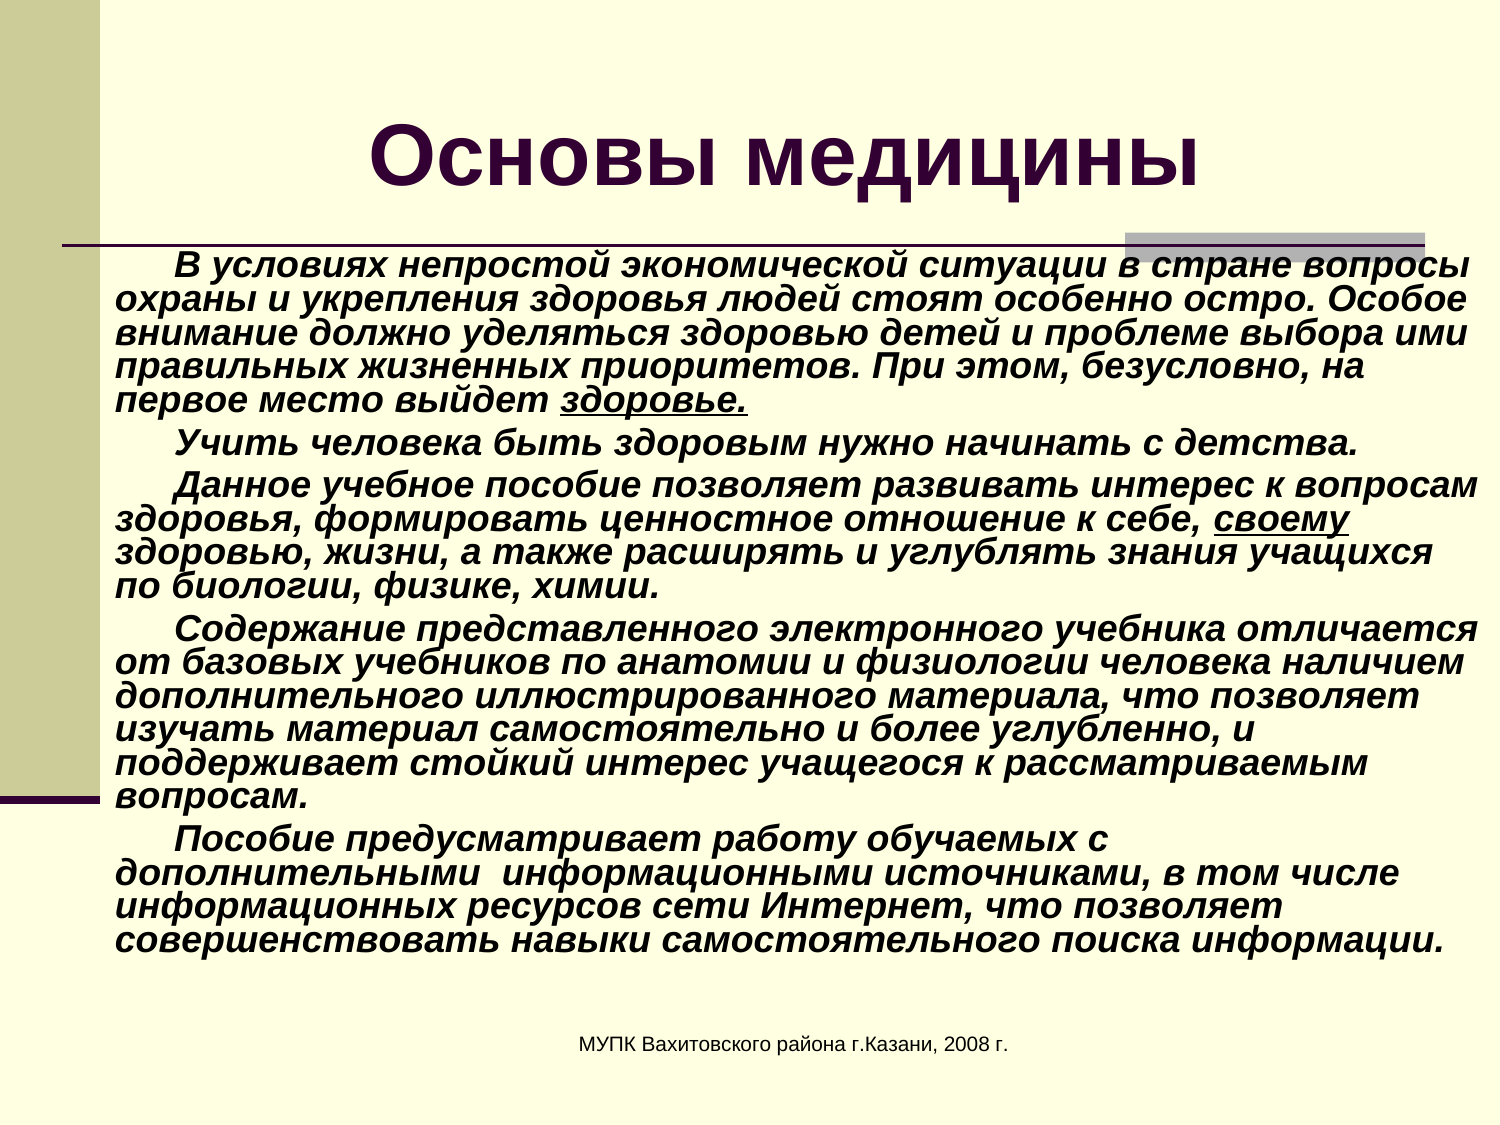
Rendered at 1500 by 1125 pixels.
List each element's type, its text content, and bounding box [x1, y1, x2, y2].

title Основы медицины [147, 90, 1423, 221]
list В условиях непростой экономической ситуации в стране вопросы охраны и укрепления здоровья людей стоят особенно остро. Особое внимание должно уделяться здоровью детей и проблеме выбора ими правильных жизненных приоритетов. При этом, безусловно, на первое место выйдет здоровье. Учить человека быть здоровым нужно начинать с детства. Данное учебное пособие позволяет развивать интерес к вопросам здоровья, формировать ценностное отношение к себе, своему здоровью, жизни, а также расширять и углублять знания учащихся по биологии, физике, химии. Содержание представленного электронного учебника отличается от базовых учебников по анатомии и физиологии человека наличием дополнительного иллюстрированного материала, что позволяет изучать материал самостоятельно и более углубленно, и поддерживает стойкий интерес учащегося к рассматриваемым вопросам. Пособие предусматривает работу обучаемых с дополнительными информационными источниками, в том числе информационных ресурсов сети Интернет, что позволяет совершенствовать навыки самостоятельного поиска информации. [100, 243, 1500, 993]
